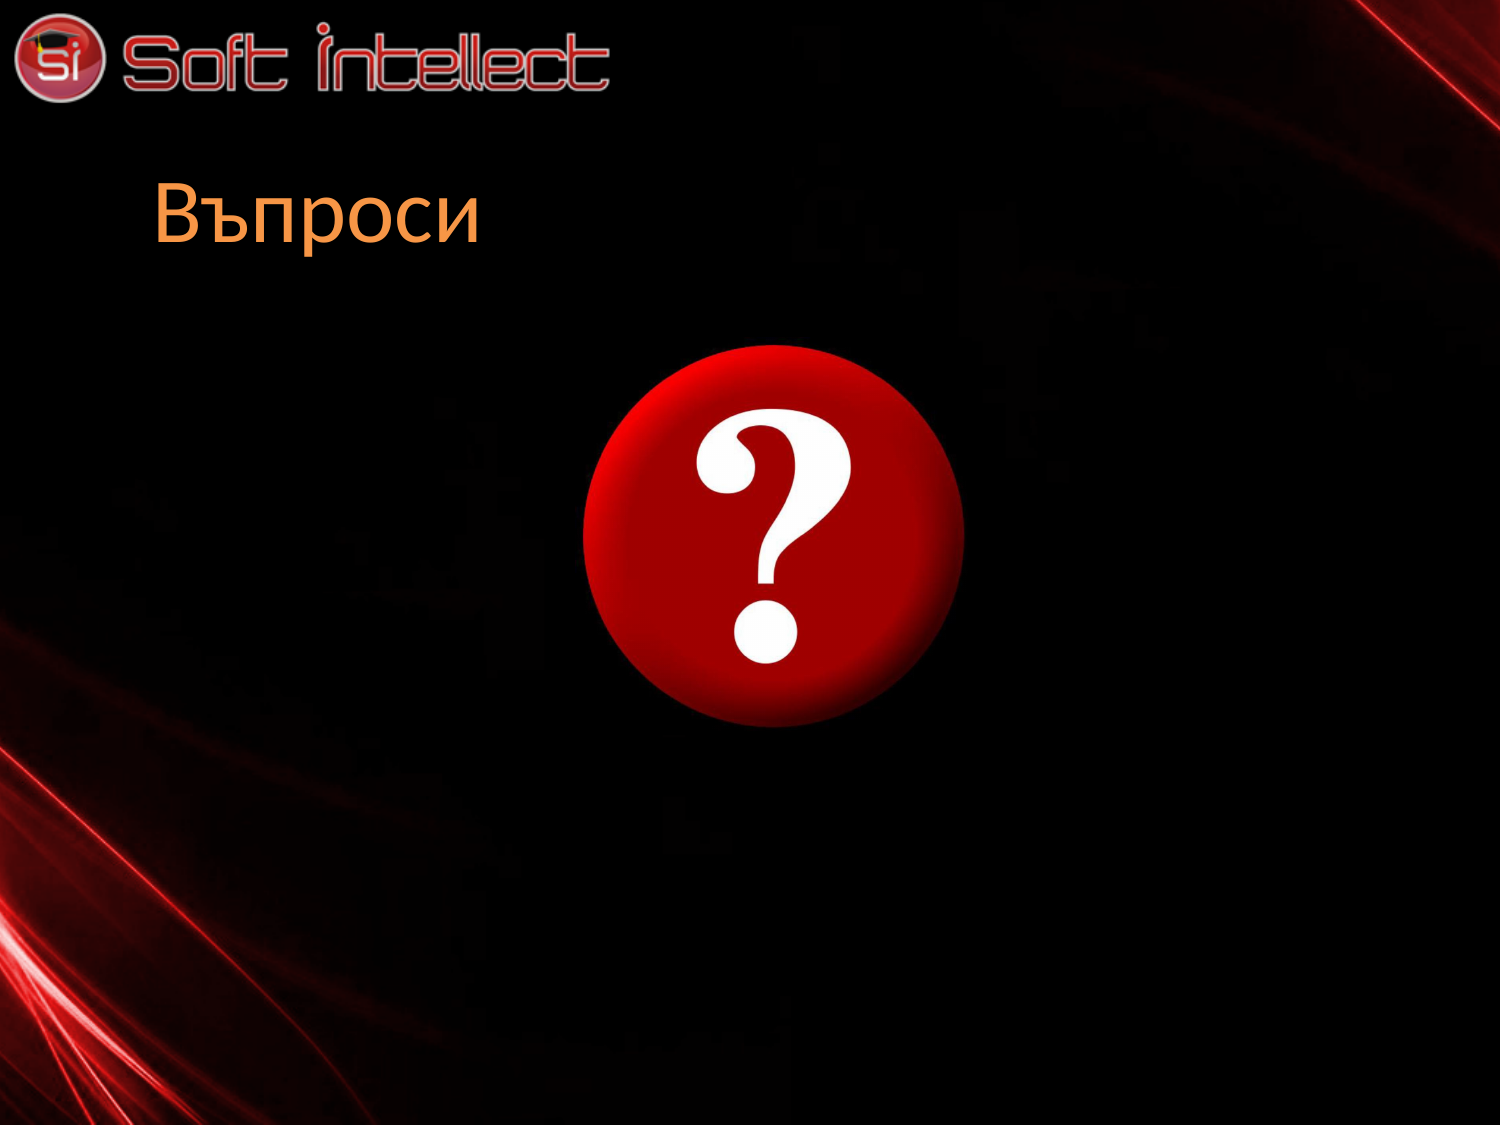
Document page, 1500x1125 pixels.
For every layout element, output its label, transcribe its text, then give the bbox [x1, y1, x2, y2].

text_box Въпроси [137, 112, 1488, 300]
picture [0, 0, 1500, 1125]
